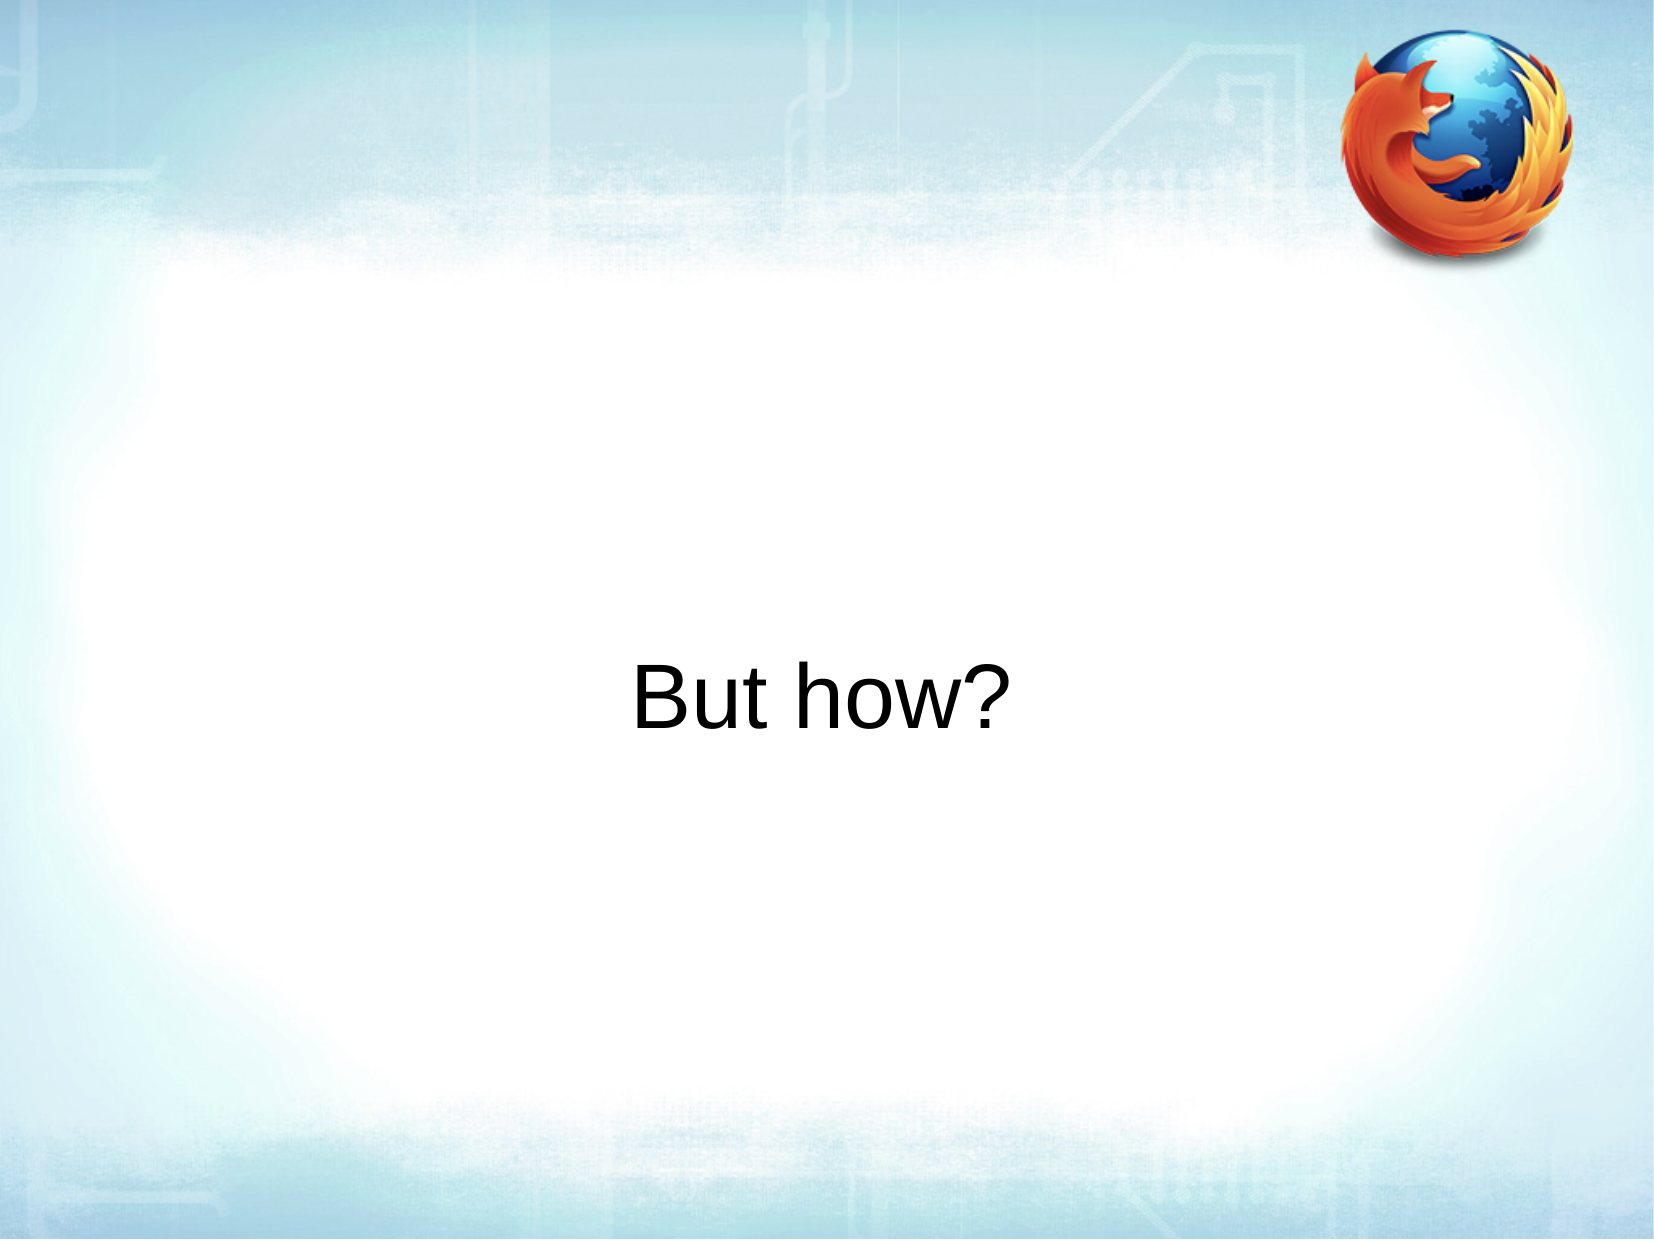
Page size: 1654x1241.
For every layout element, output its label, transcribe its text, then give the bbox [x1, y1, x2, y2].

picture [0, 0, 1654, 1239]
title But how? [13, 594, 1630, 801]
